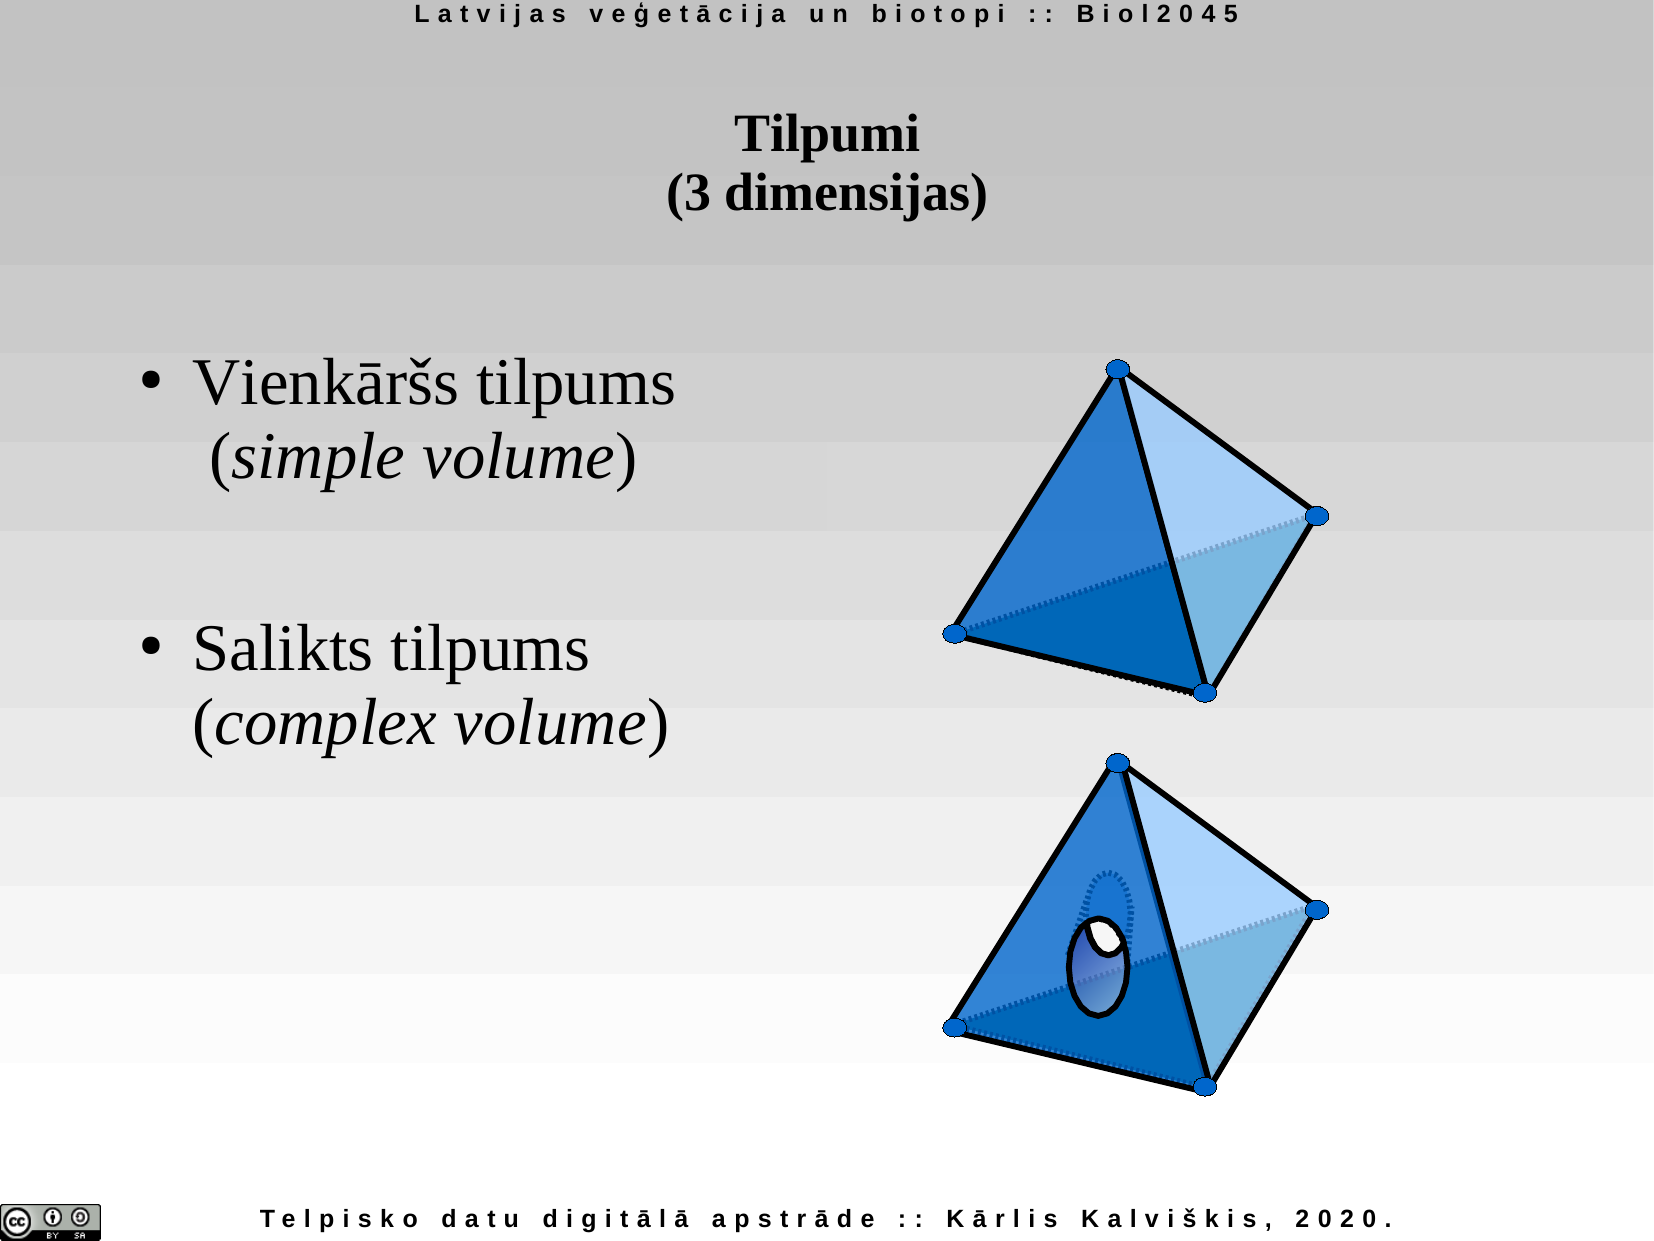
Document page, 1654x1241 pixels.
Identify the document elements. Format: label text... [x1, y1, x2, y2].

text_box [942, 753, 1329, 1097]
picture [0, 0, 1654, 1241]
list Vienkāršs tilpums (simple volume) Salikts tilpums (complex volume) [121, 344, 1534, 1127]
title Tilpumi (3 dimensijas) [121, 102, 1534, 311]
text_box [942, 359, 1329, 703]
